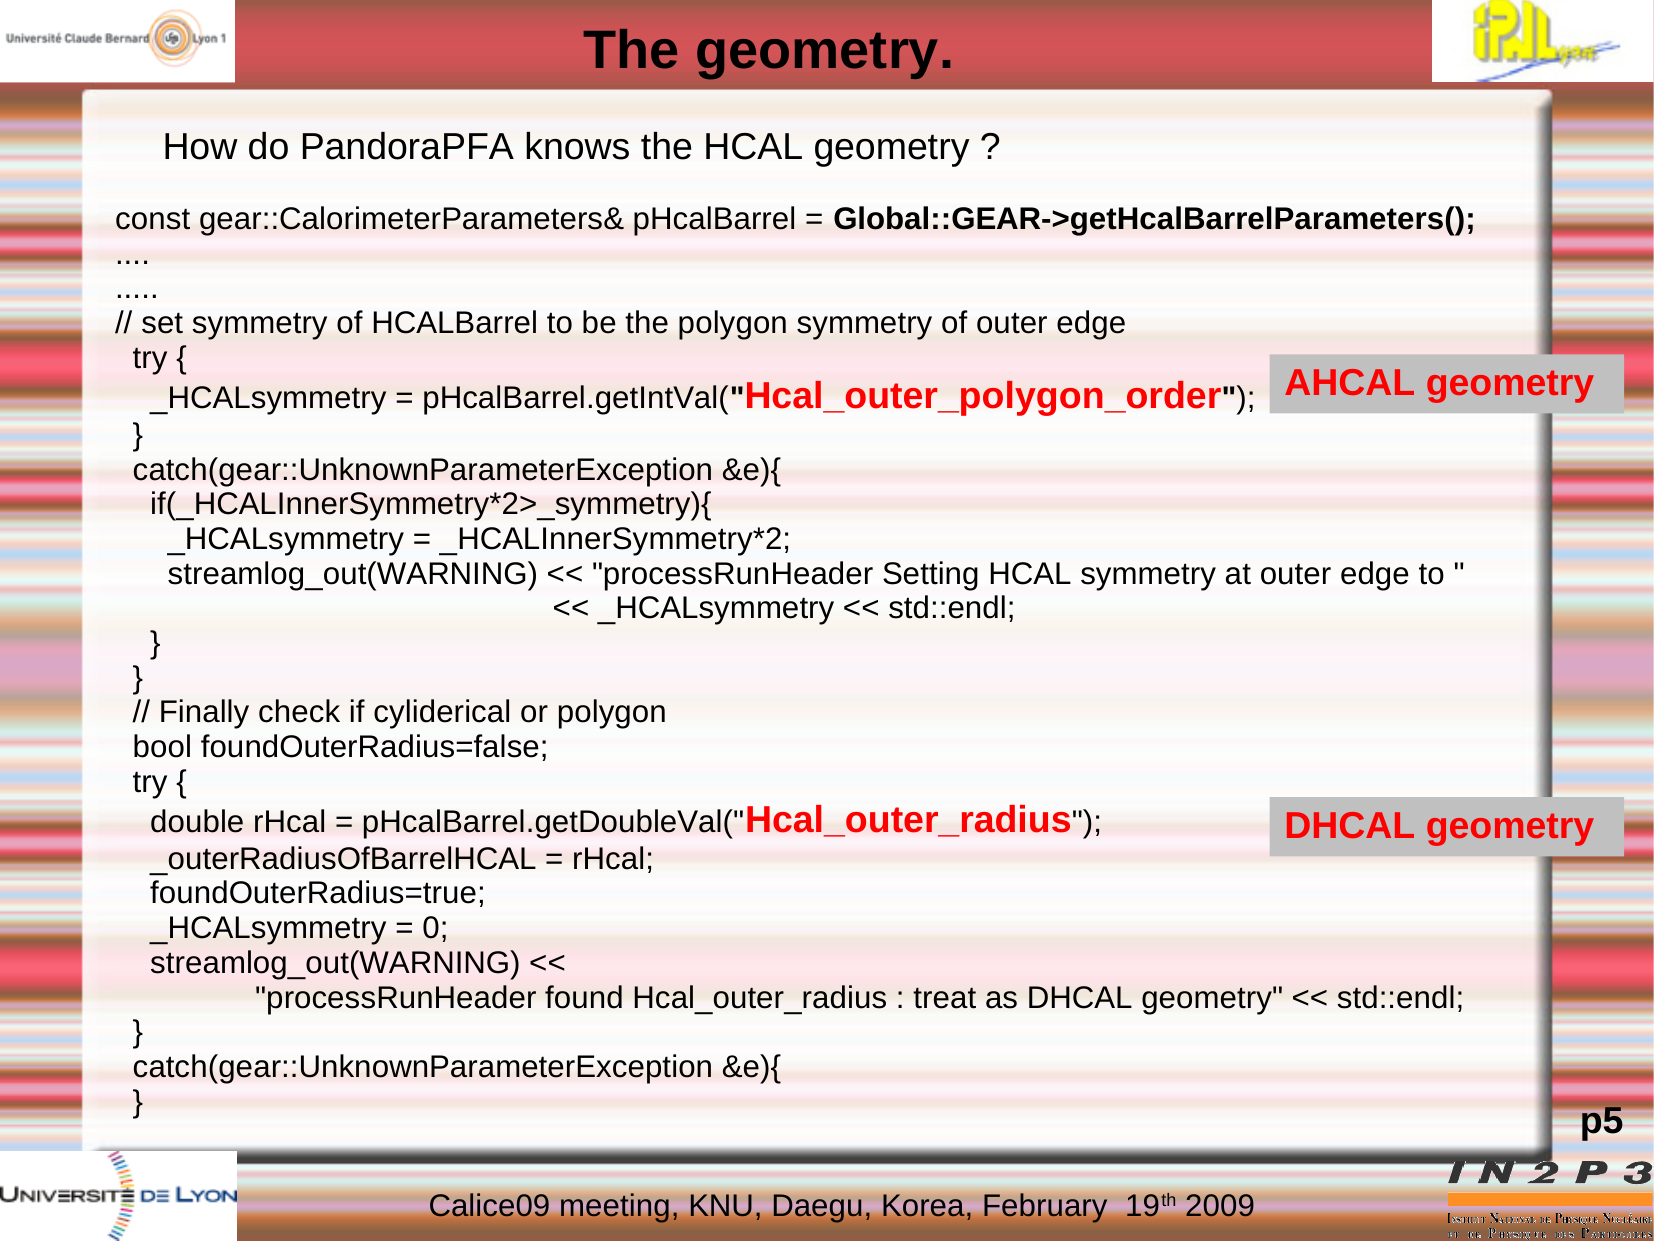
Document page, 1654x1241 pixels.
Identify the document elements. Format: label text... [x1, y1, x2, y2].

text_box AHCAL geometry [1269, 354, 1625, 414]
text_box How do PandoraPFA knows the HCAL geometry ? [147, 118, 1014, 175]
text_box DHCAL geometry [1269, 797, 1625, 857]
text_box The geometry. [568, 11, 970, 113]
picture [0, 0, 1654, 1241]
text_box const gear::CalorimeterParameters& pHcalBarrel = Global::GEAR->getHcalBarrelParameters(); .... ..... // set symmetry of HCALBarrel to be the polygon symmetry of outer edge try { _HCALsymmetry = pHcalBarrel.getIntVal("Hcal_outer_polygon_order"); } catch(gear::UnknownParameterException &e){ if(_HCALInnerSymmetry*2>_symmetry){ _HCALsymmetry = _HCALInnerSymmetry*2; streamlog_out(WARNING) << "processRunHeader Setting HCAL symmetry at outer edge to " << _HCALsymmetry << std::endl; } } // Finally check if cyliderical or polygon bool foundOuterRadius=false; try { double rHcal = pHcalBarrel.getDoubleVal("Hcal_outer_radius"); _outerRadiusOfBarrelHCAL = rHcal; foundOuterRadius=true; _HCALsymmetry = 0; streamlog_out(WARNING) << "processRunHeader found Hcal_outer_radius : treat as DHCAL geometry" << std::endl; } catch(gear::UnknownParameterException &e){ } [100, 193, 1491, 1165]
